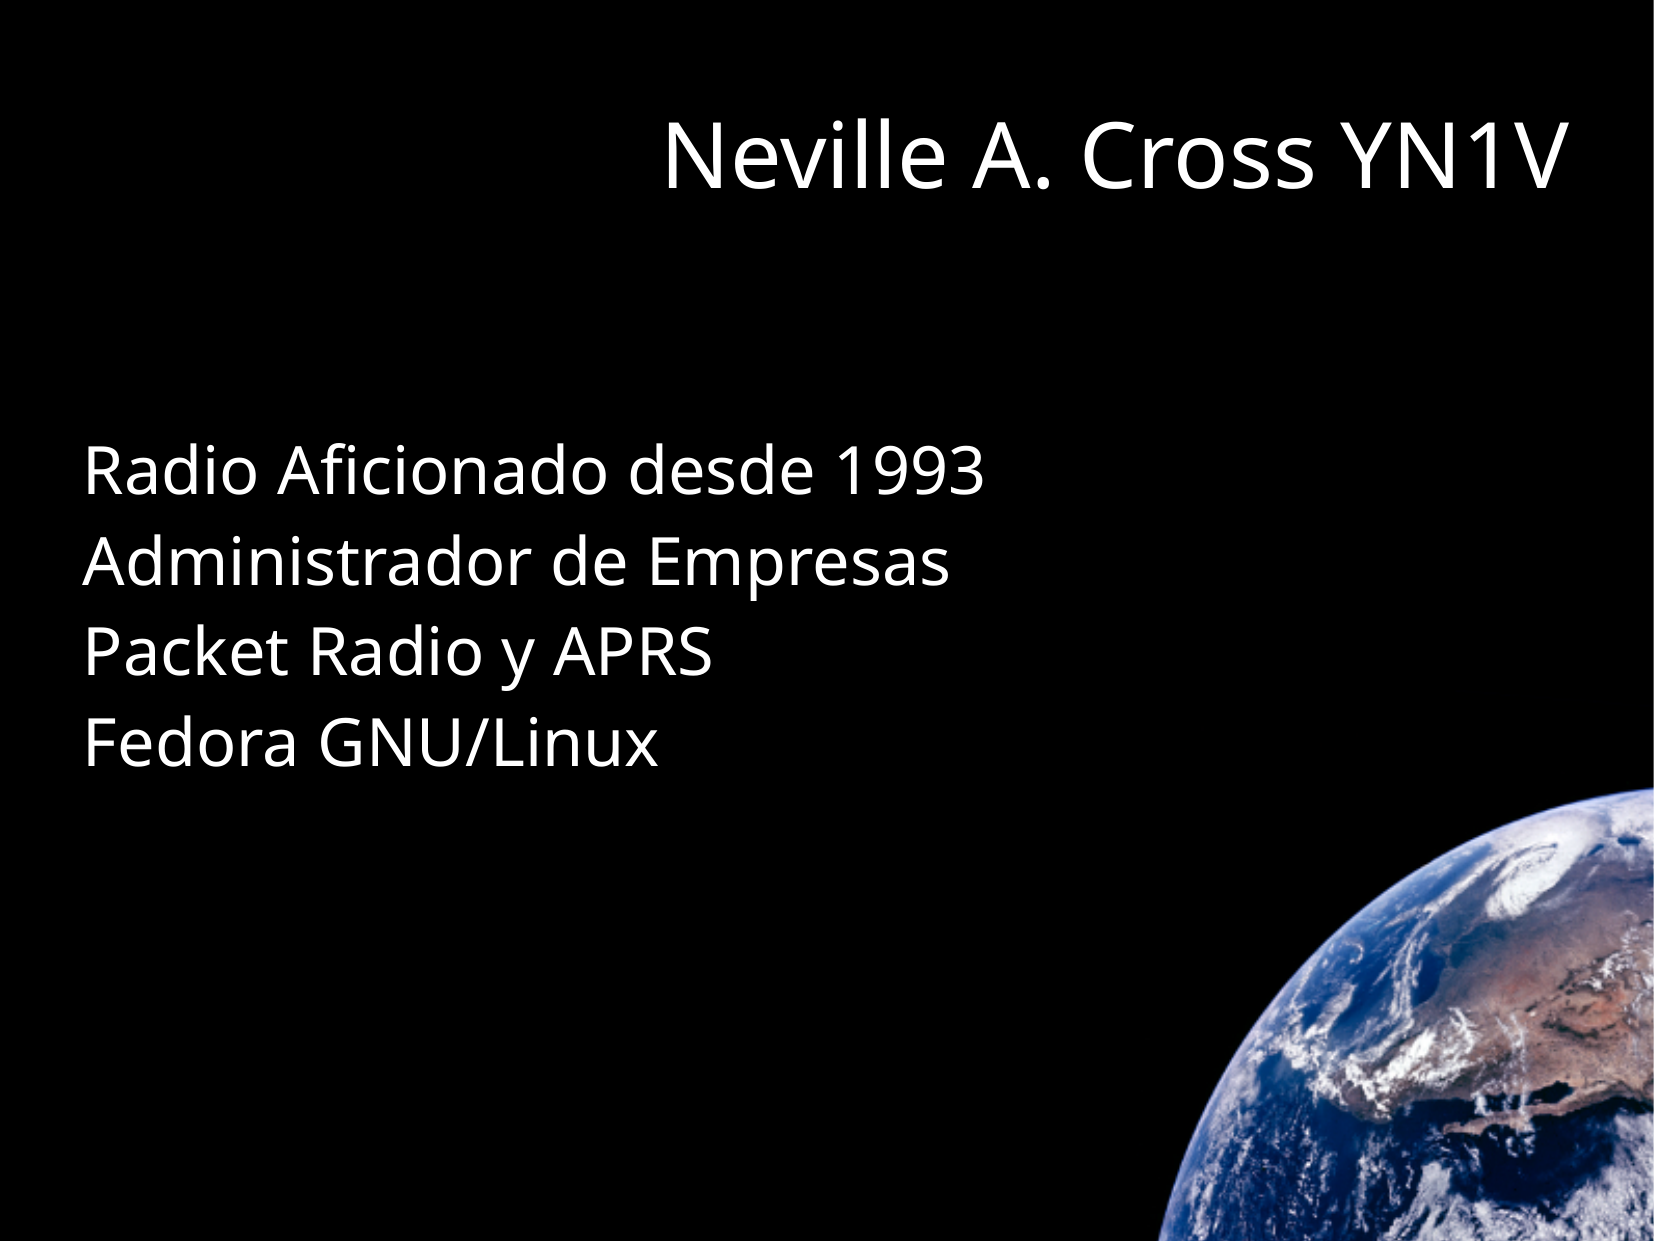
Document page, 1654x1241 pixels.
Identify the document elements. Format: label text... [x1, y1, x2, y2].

picture [0, 0, 1654, 1241]
subtitle Radio Aficionado desde 1993 Administrador de Empresas Packet Radio y APRS Fedora GNU/Linux [82, 290, 1571, 1010]
title Neville A. Cross YN1V [82, 49, 1571, 257]
